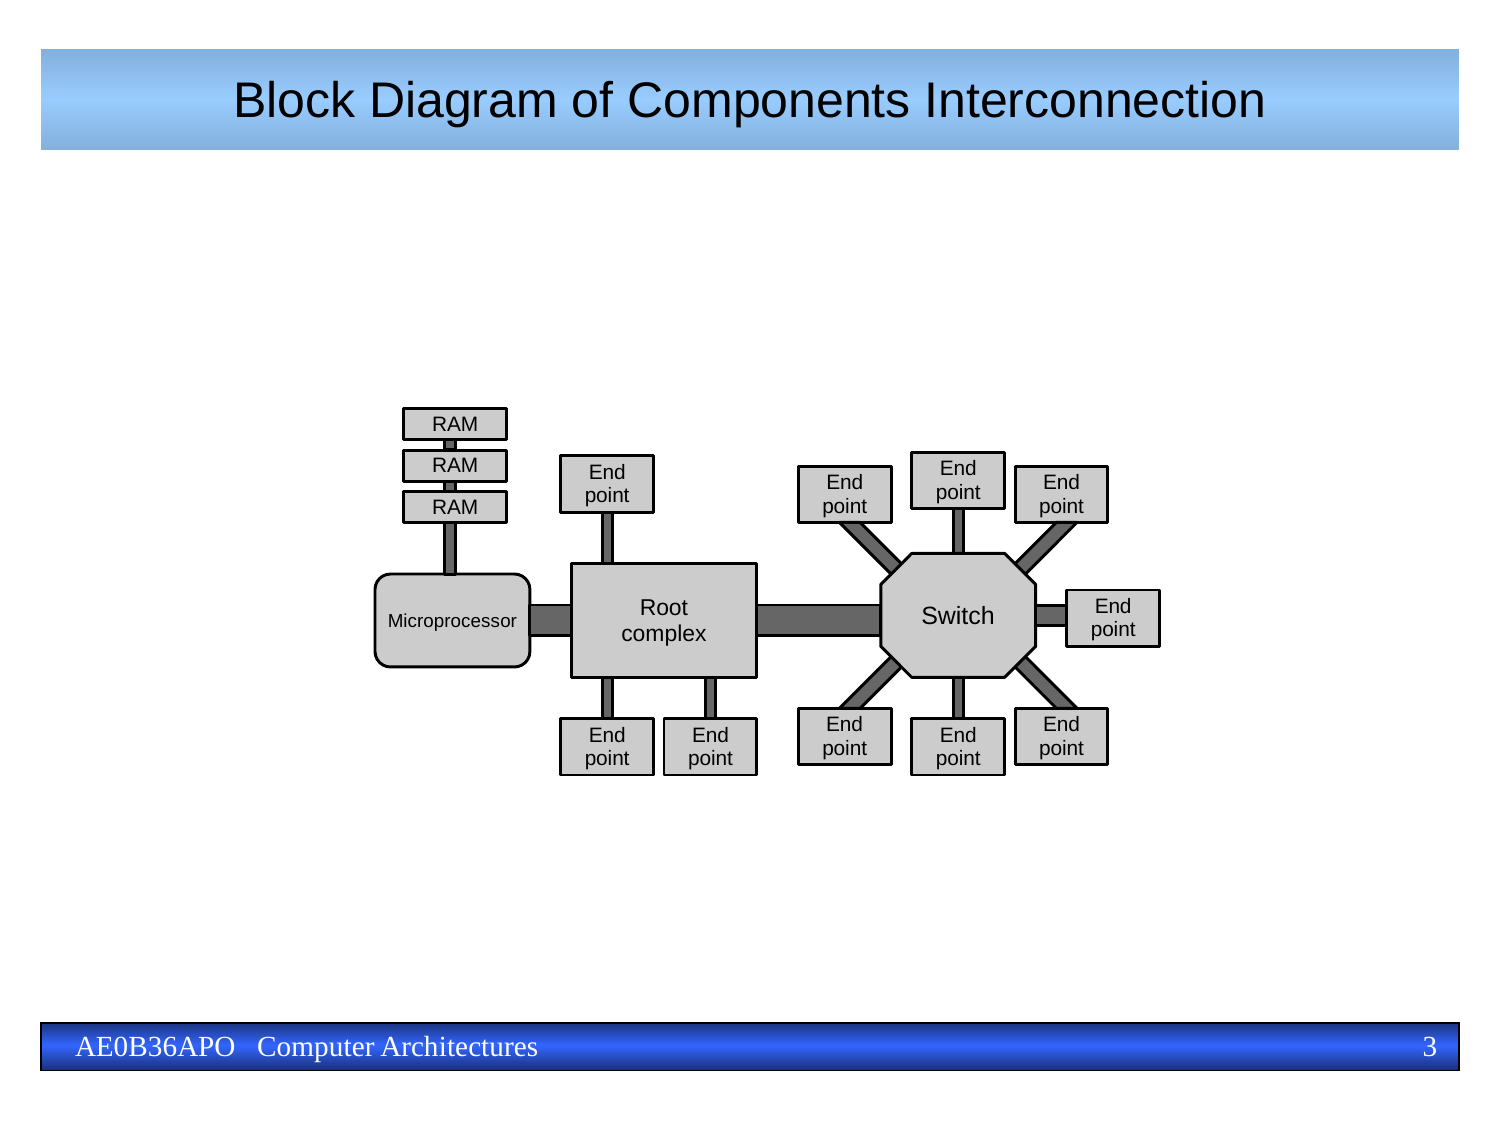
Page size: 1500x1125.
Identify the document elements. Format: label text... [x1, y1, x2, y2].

text_box [444, 522, 456, 575]
text_box [756, 605, 880, 636]
text_box [839, 657, 901, 709]
text_box End point [911, 452, 1005, 509]
text_box RAM [403, 491, 507, 523]
text_box [839, 522, 901, 574]
text_box [444, 440, 456, 450]
text_box RAM [403, 408, 507, 440]
text_box Root complex [571, 563, 757, 678]
text_box [529, 605, 571, 636]
text_box RAM [403, 450, 507, 482]
text_box [602, 677, 613, 718]
text_box [705, 677, 716, 718]
text_box End point [560, 718, 654, 775]
text_box End point [911, 718, 1005, 775]
text_box Switch [880, 553, 1036, 678]
title Block Diagram of Components Interconnection [41, 49, 1459, 150]
text_box [953, 508, 964, 553]
text_box [602, 513, 613, 564]
text_box [1016, 657, 1078, 709]
text_box End point [664, 718, 757, 775]
text_box End point [1015, 708, 1108, 765]
text_box Microprocessor [375, 574, 530, 667]
text_box [953, 678, 964, 719]
text_box [444, 482, 456, 492]
text_box End point [560, 455, 654, 513]
text_box [1035, 605, 1067, 626]
text_box End point [798, 708, 892, 765]
text_box End point [1066, 590, 1160, 647]
text_box End point [798, 466, 892, 523]
text_box End point [1015, 466, 1108, 523]
text_box [1015, 522, 1077, 574]
